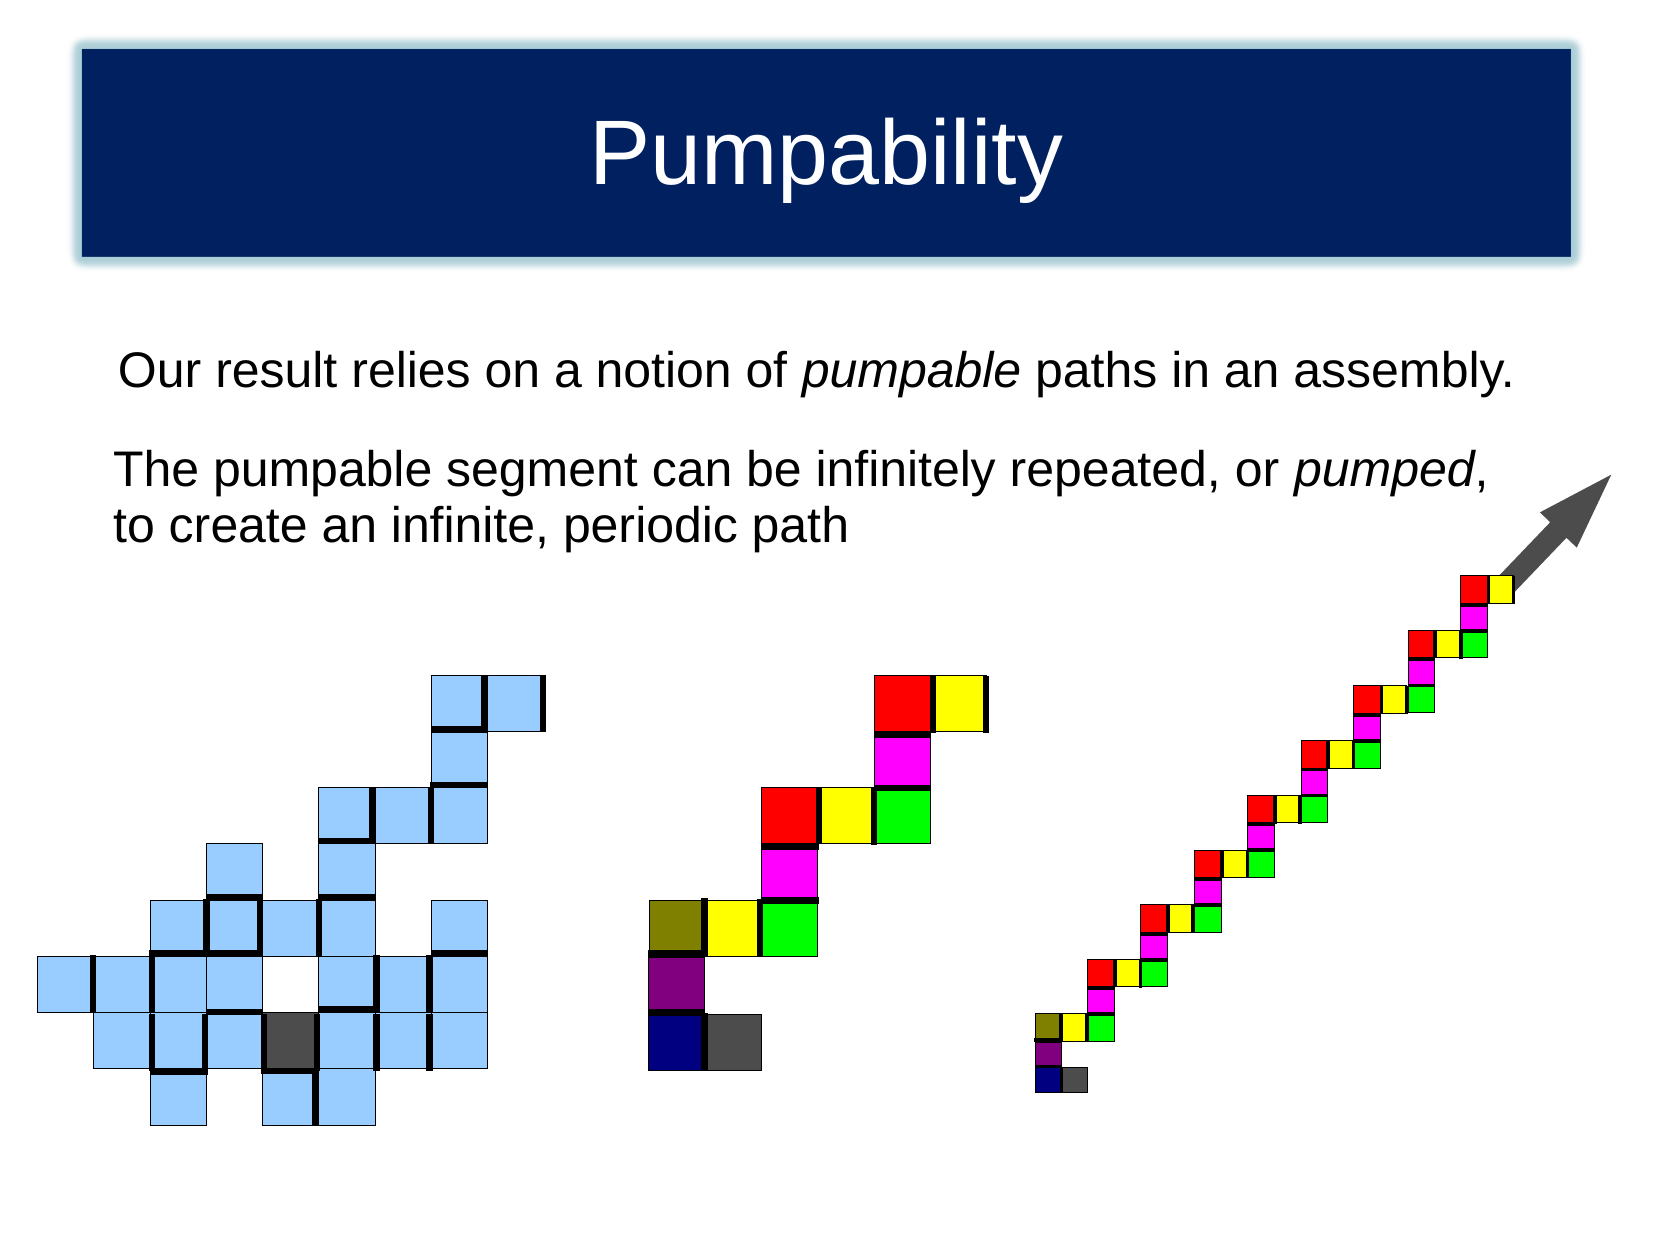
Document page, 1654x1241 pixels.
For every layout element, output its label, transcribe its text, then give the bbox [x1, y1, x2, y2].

text_box The pumpable segment can be infinitely repeated, or pumped, to create an infinite, periodic path [98, 434, 1504, 561]
text_box [648, 675, 989, 1071]
picture [61, 28, 1592, 278]
text_box Our result relies on a notion of pumpable paths in an assembly. [103, 334, 1530, 406]
text_box [1034, 575, 1515, 1093]
text_box [37, 675, 546, 1126]
text_box Pumpability [82, 49, 1571, 257]
